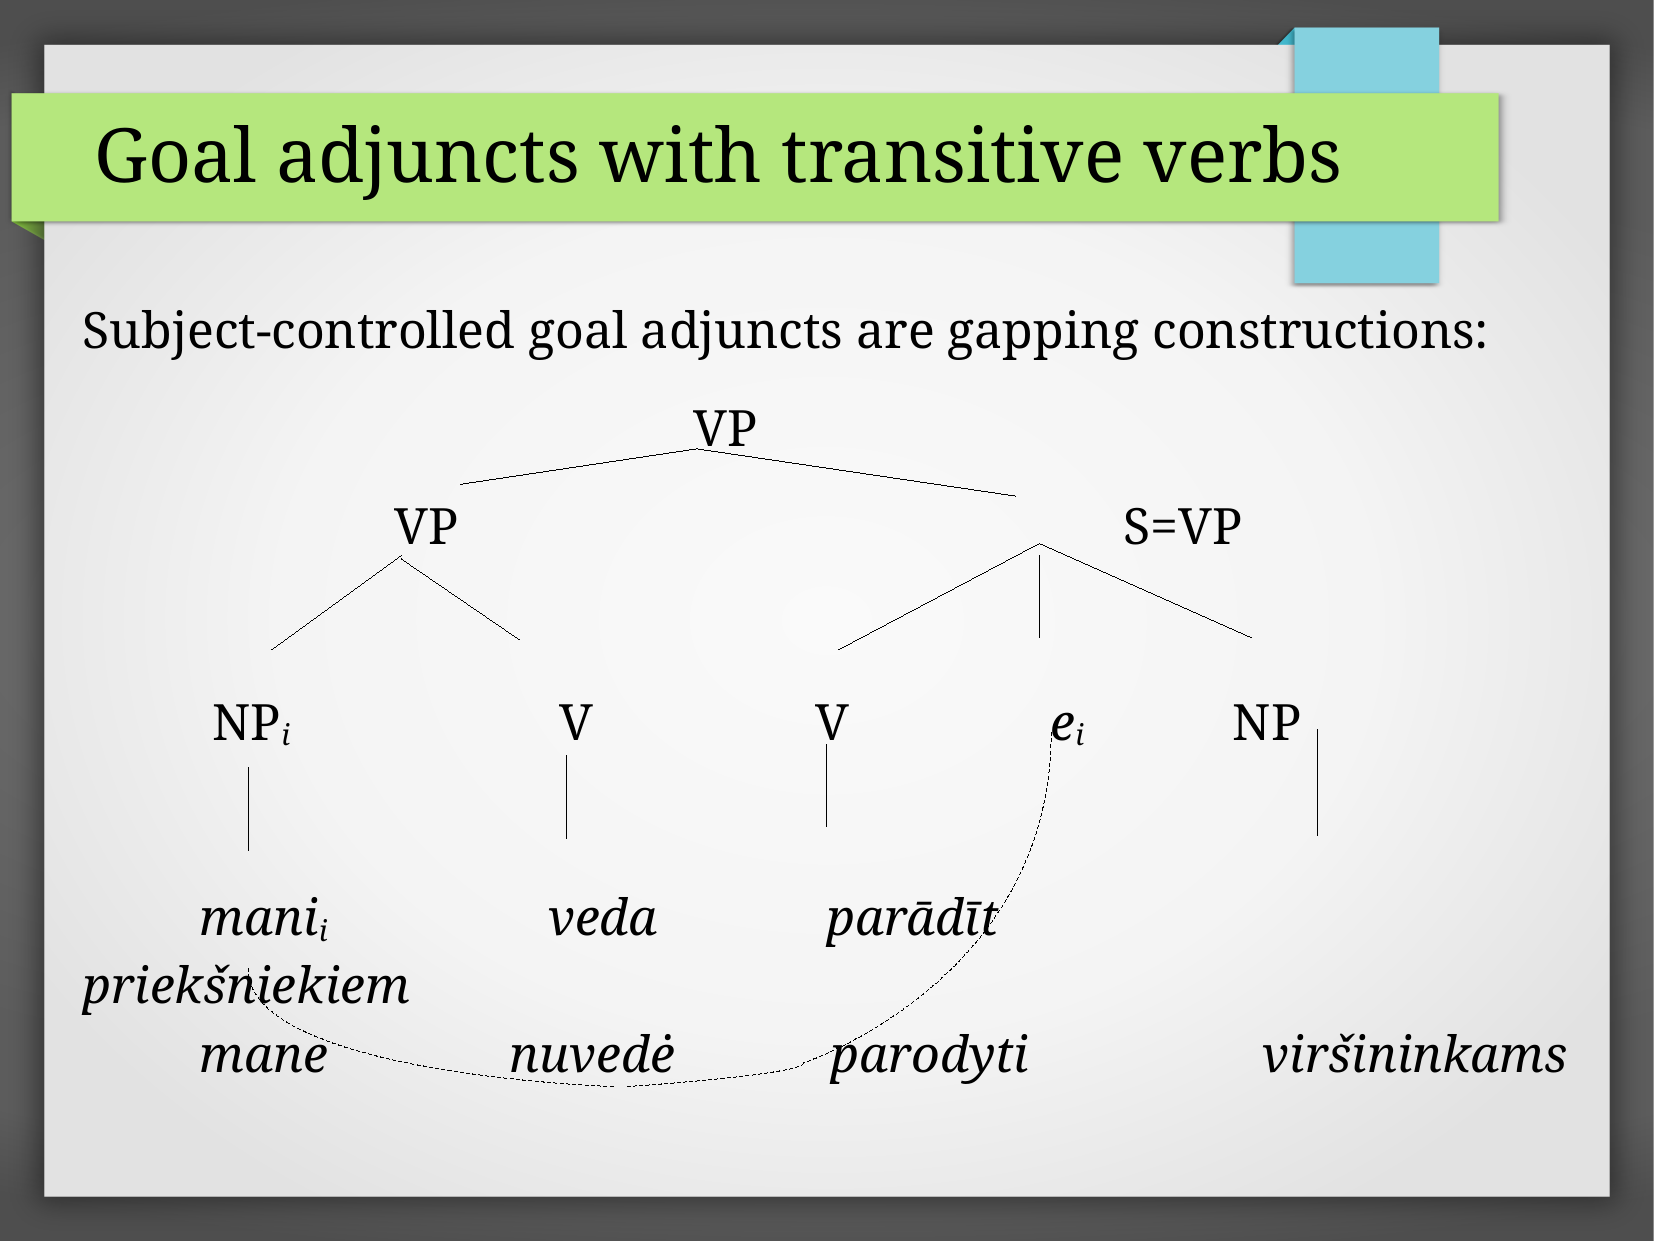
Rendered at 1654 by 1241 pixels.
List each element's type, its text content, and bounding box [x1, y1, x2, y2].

list Subject-controlled goal adjuncts are gapping constructions: VP VP S=VP NPi V V ei NP manii veda parādīt priekšniekiem mane nuvedė parodyti viršininkams [82, 295, 1571, 1111]
picture [0, 0, 1654, 1241]
title Goal adjuncts with transitive verbs [94, 94, 1489, 213]
